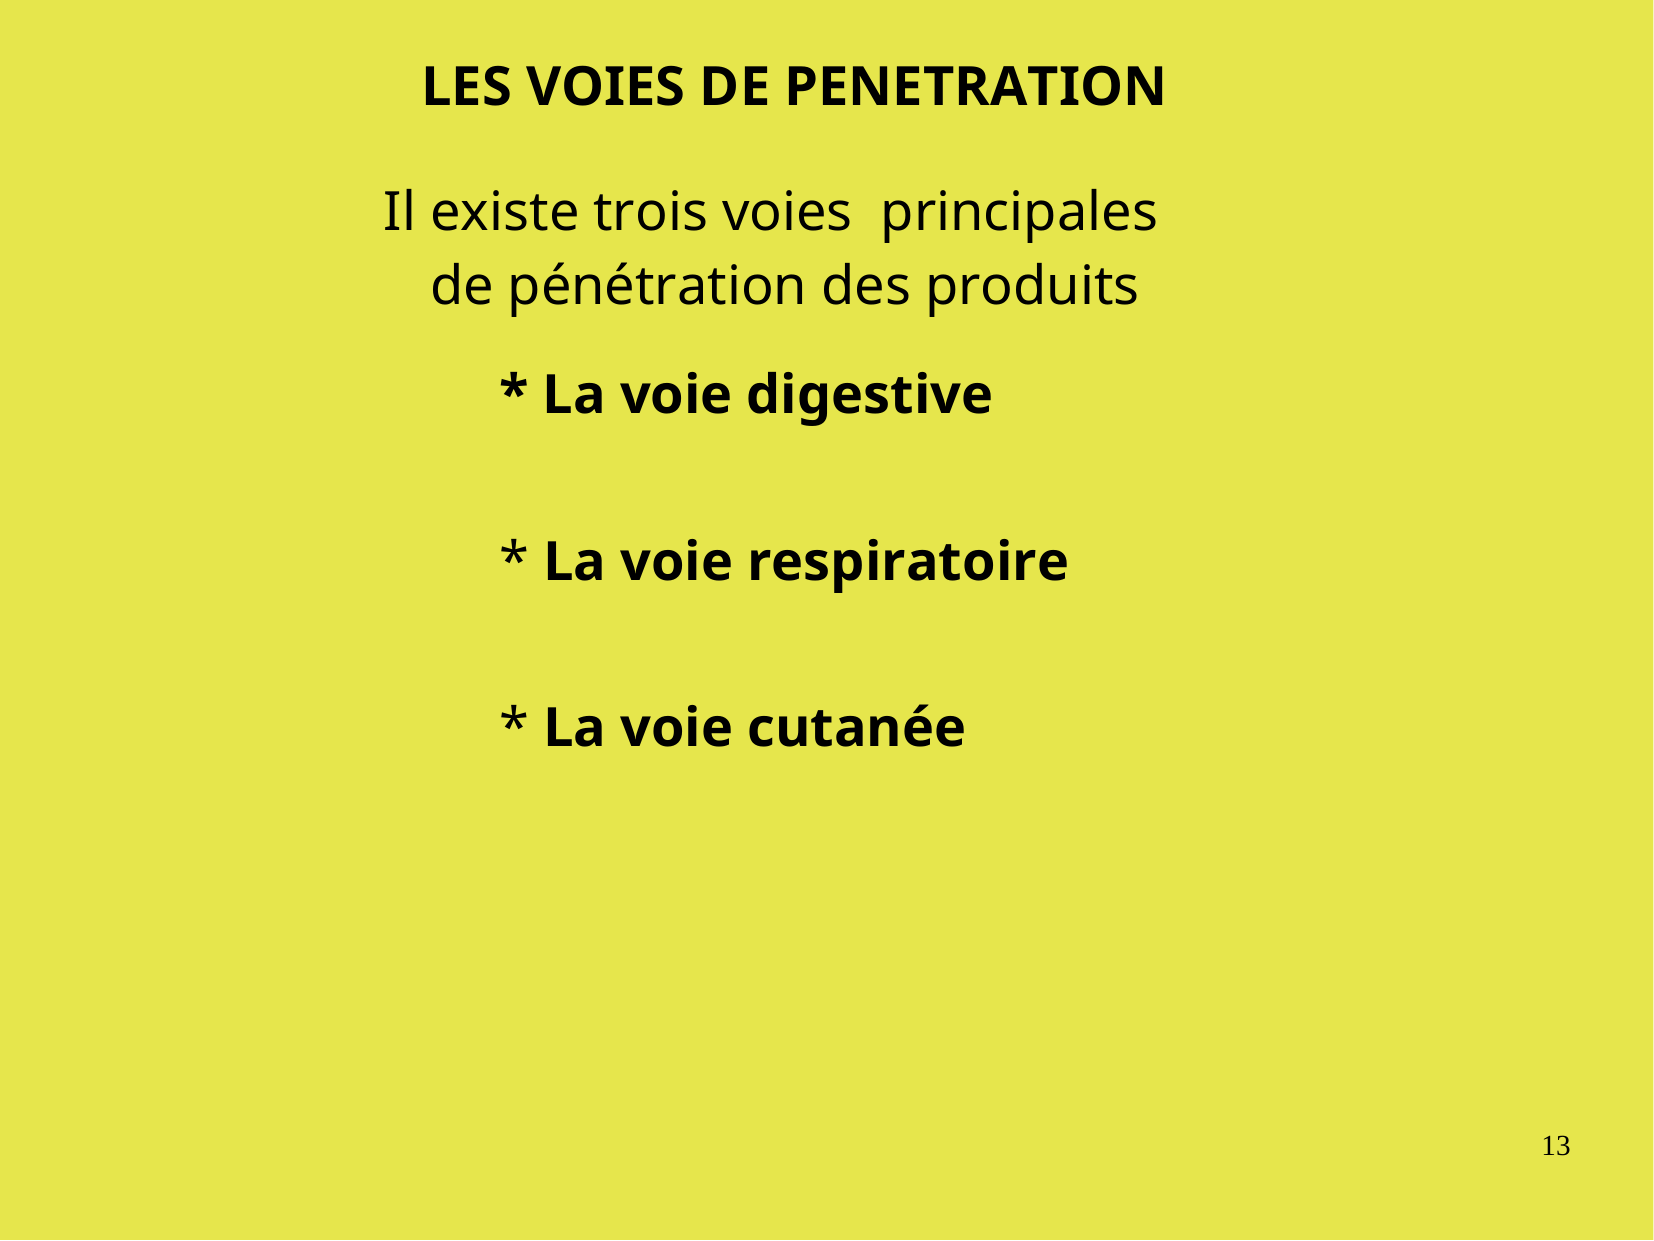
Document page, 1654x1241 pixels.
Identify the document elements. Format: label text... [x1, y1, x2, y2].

text_box LES VOIES DE PENETRATION [421, 47, 1359, 135]
text_box Il existe trois voies principales de pénétration des produits [63, 164, 1494, 339]
text_box * La voie digestive * La voie respiratoire * La voie cutanée [499, 355, 1198, 799]
